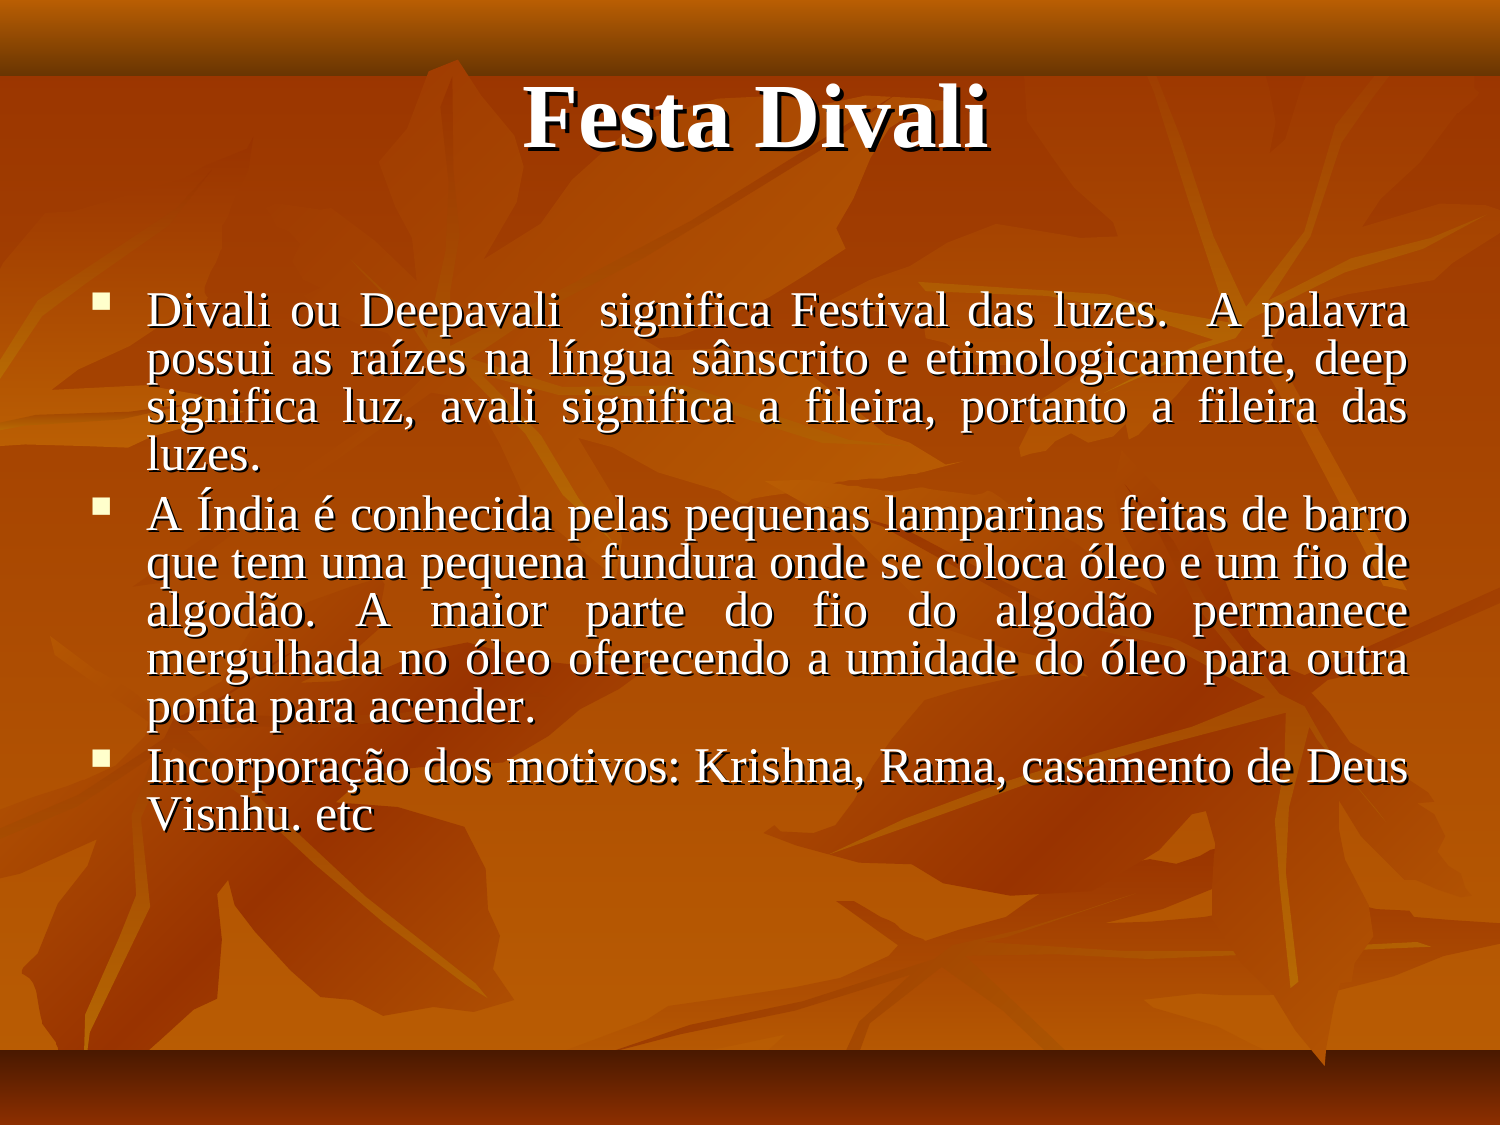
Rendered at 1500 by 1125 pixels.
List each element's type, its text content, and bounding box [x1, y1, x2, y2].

title Festa Divali [88, 37, 1424, 185]
list Divali ou Deepavali significa Festival das luzes. A palavra possui as raízes na língua sânscrito e etimologicamente, deep significa luz, avali significa a fileira, portanto a fileira das luzes. A Índia é conhecida pelas pequenas lamparinas feitas de barro que tem uma pequena fundura onde se coloca óleo e um fio de algodão. A maior parte do fio do algodão permanece mergulhada no óleo oferecendo a umidade do óleo para outra ponta para acender. Incorporação dos motivos: Krishna, Rama, casamento de Deus Visnhu. etc [75, 207, 1426, 1006]
